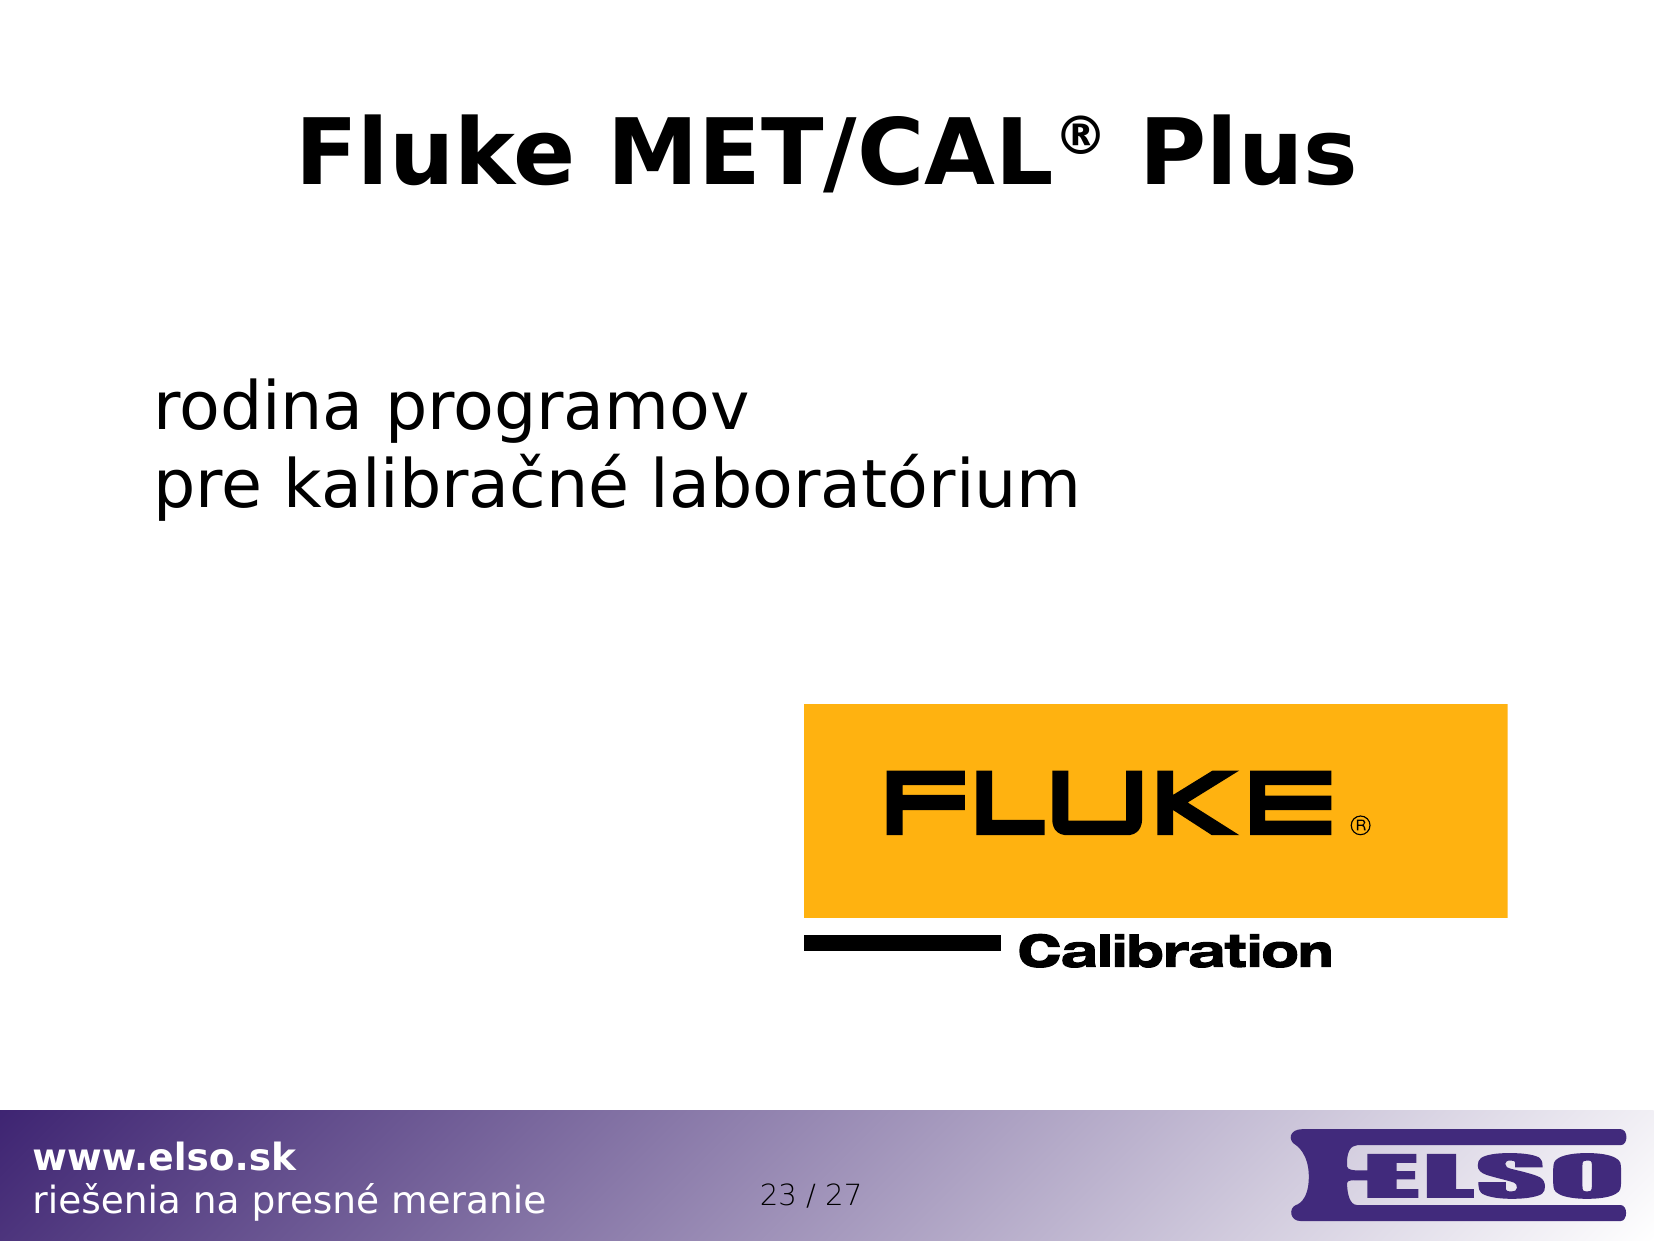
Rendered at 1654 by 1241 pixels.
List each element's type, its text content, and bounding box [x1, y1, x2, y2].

picture [804, 704, 1508, 968]
title Fluke MET/CAL® Plus [82, 49, 1571, 257]
list rodina programov pre kalibračné laboratórium [82, 290, 1571, 1109]
